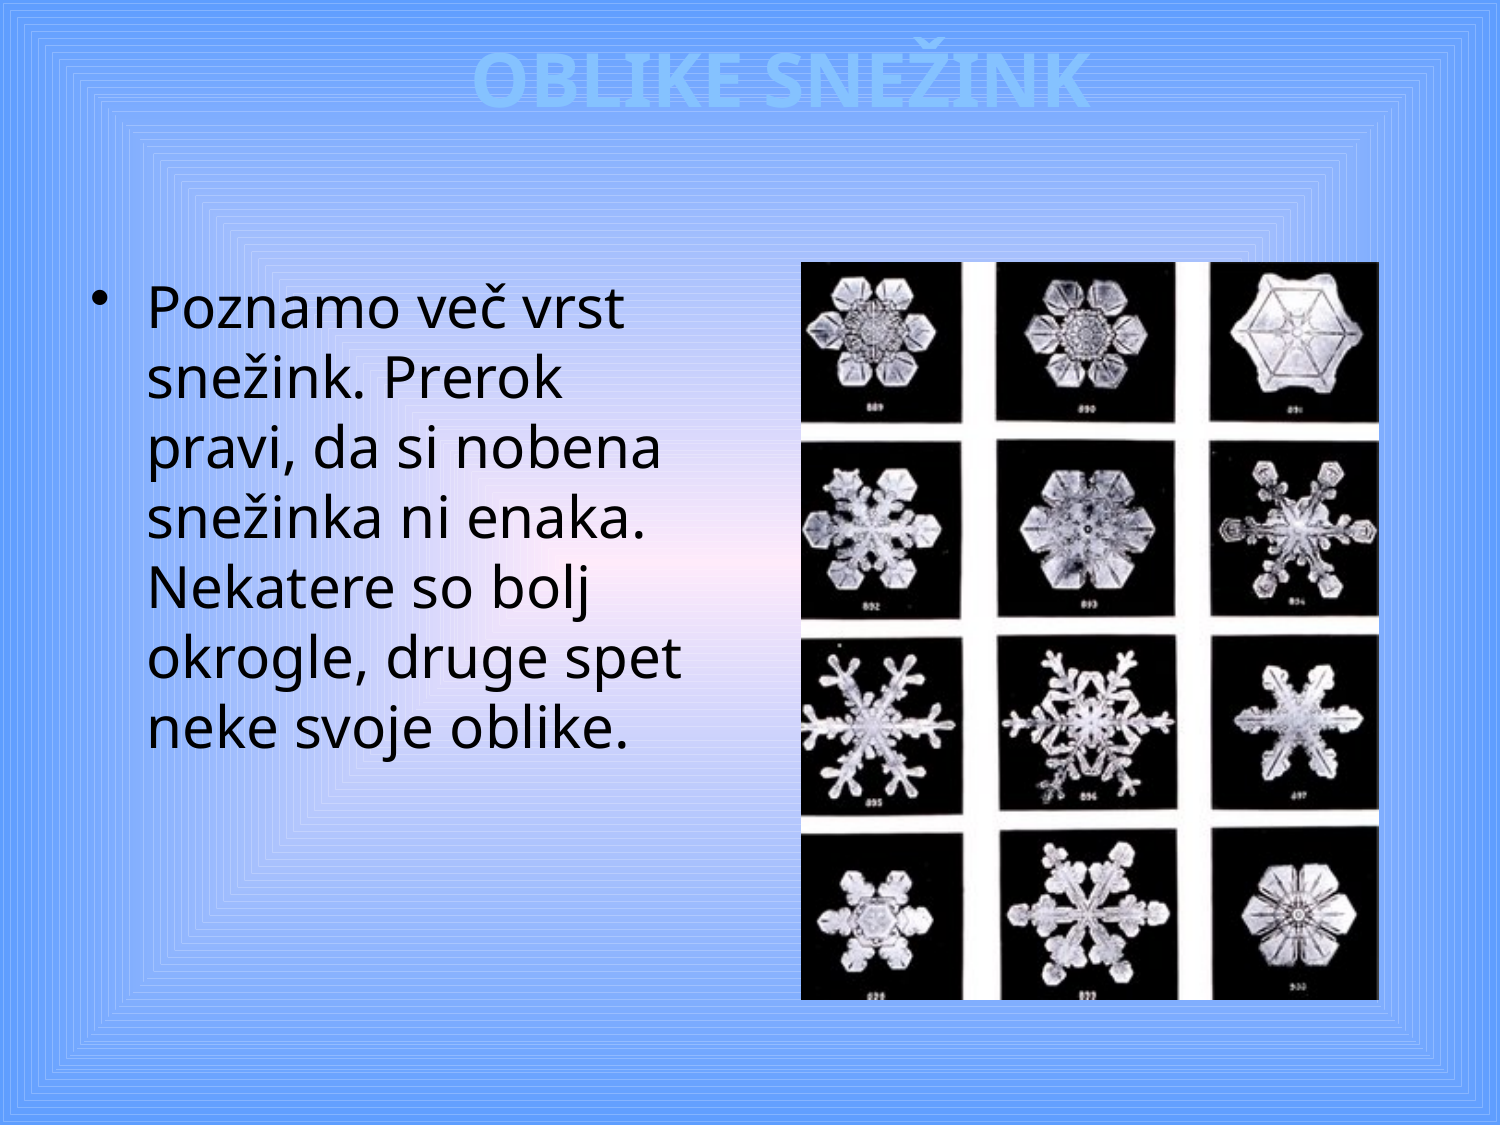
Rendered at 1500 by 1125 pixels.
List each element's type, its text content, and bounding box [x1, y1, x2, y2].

list Poznamo več vrst snežink. Prerok pravi, da si nobena snežinka ni enaka. Nekatere so bolj okrogle, druge spet neke svoje oblike. [75, 262, 738, 1005]
text_box OBLIKE SNEŽINK [287, 24, 1275, 188]
picture [801, 262, 1379, 1000]
